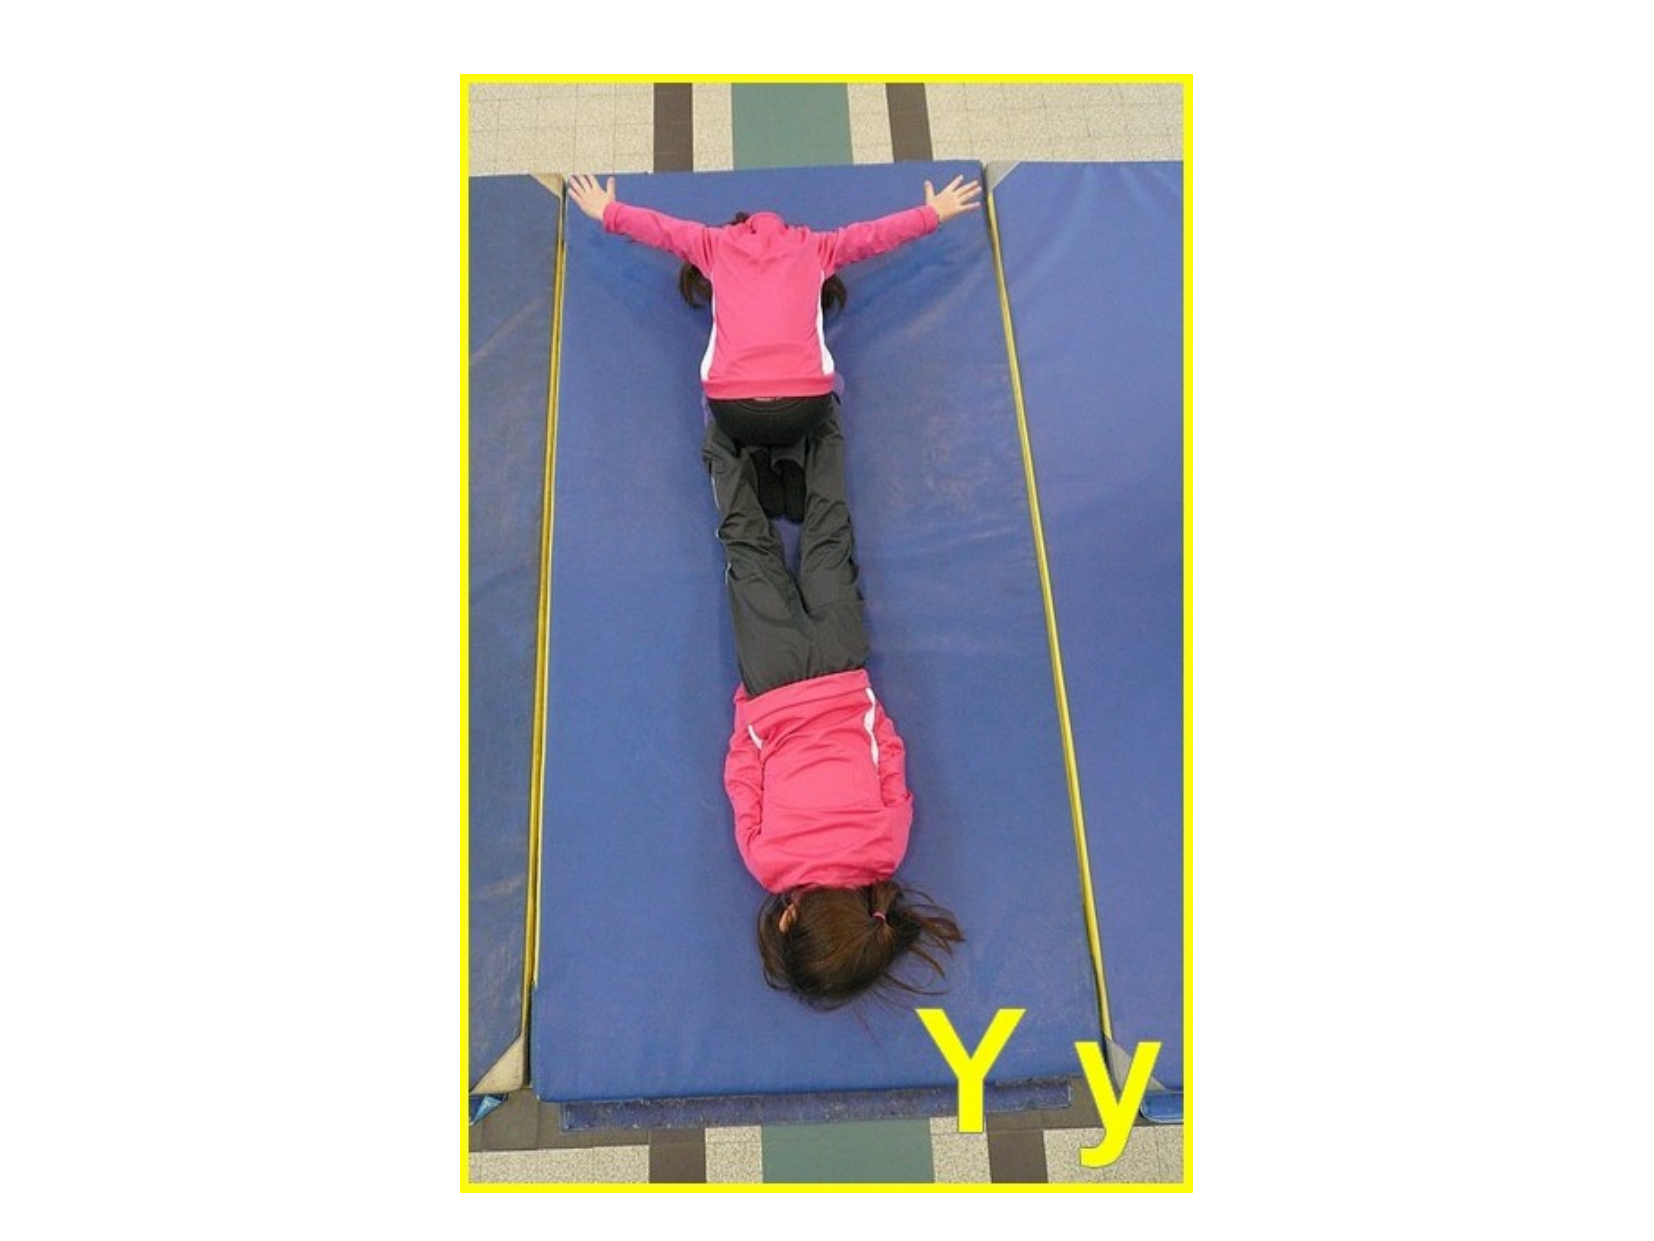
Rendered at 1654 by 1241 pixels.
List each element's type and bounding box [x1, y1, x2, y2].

picture [460, 74, 1193, 1193]
